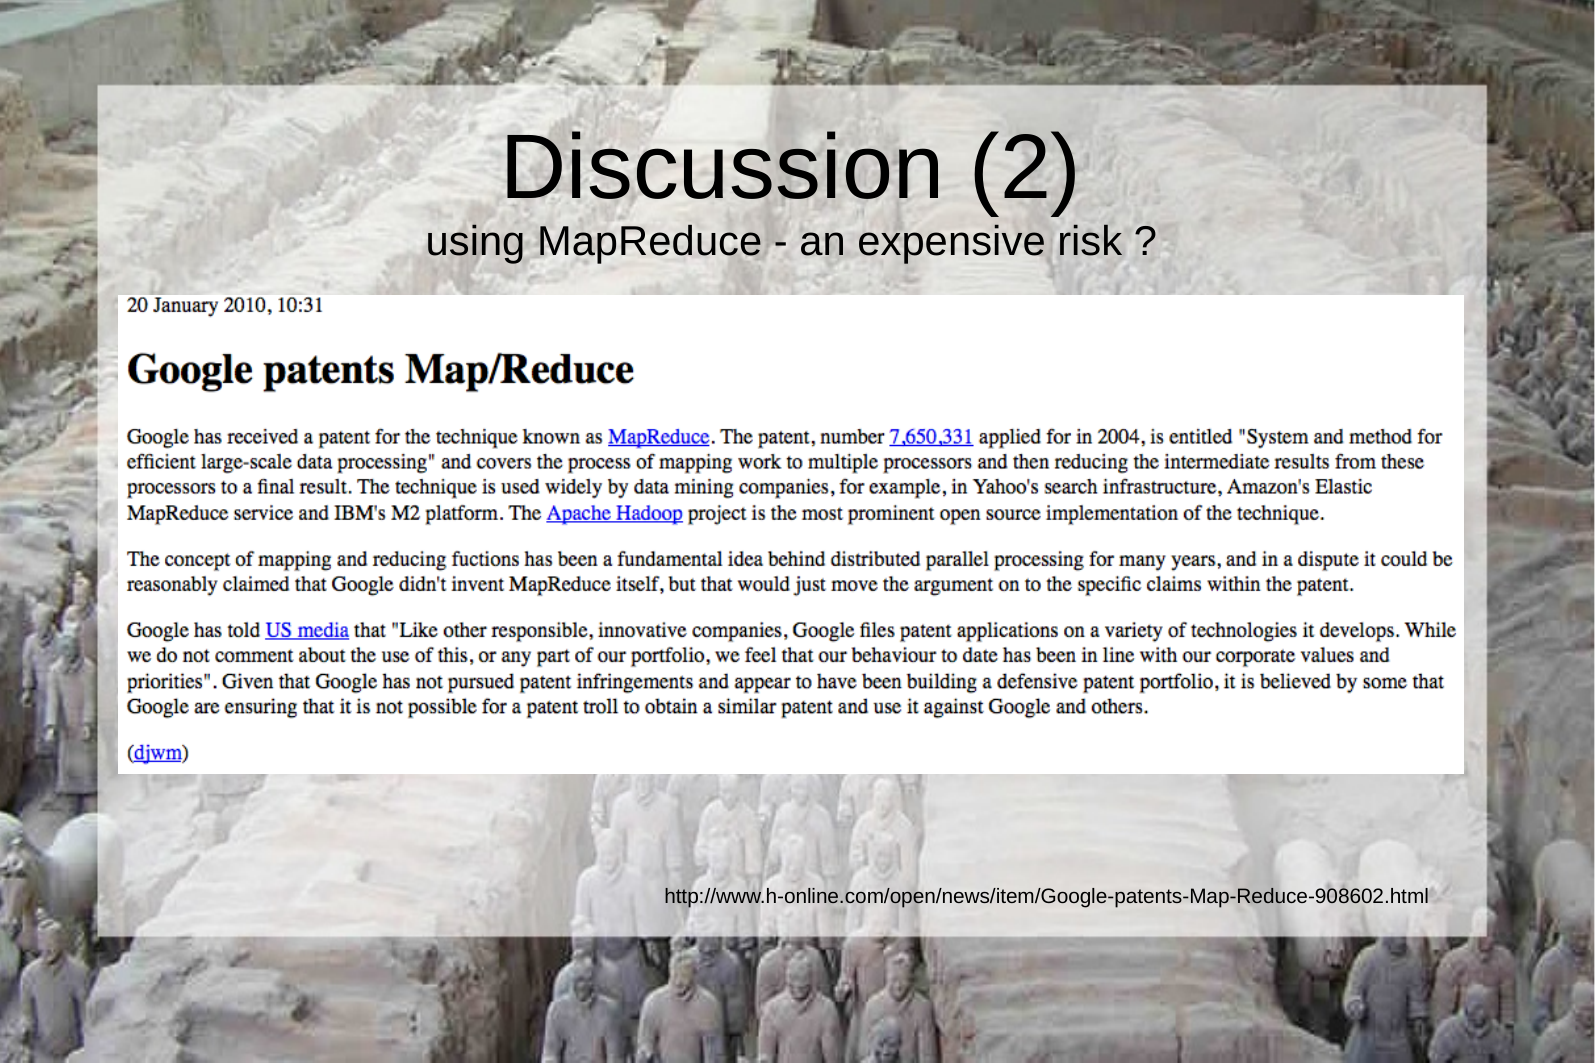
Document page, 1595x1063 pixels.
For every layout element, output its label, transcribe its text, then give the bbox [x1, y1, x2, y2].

title Discussion (2) using MapReduce - an expensive risk ? [130, 108, 1453, 272]
picture [0, 0, 1595, 1063]
text_box http://www.h-online.com/open/news/item/Google-patents-Map-Reduce-908602.html [649, 877, 1449, 916]
